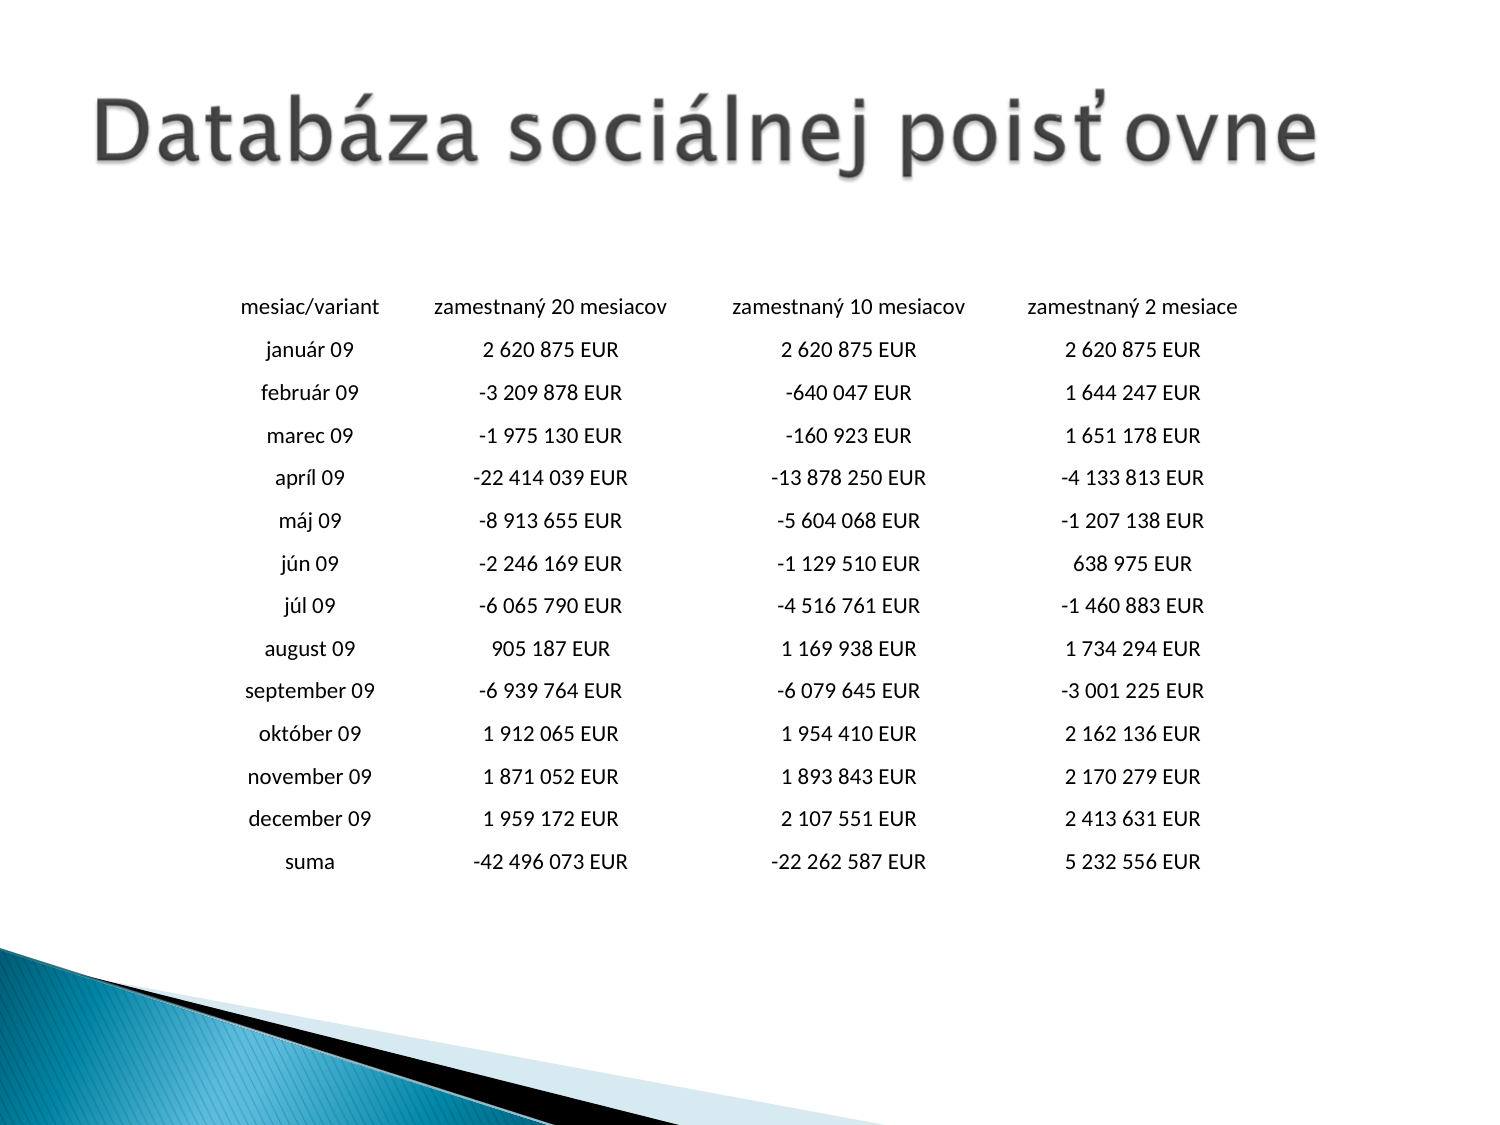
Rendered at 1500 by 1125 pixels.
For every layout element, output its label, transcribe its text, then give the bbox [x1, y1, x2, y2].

table_cell -13 878 250 EUR [700, 448, 998, 490]
table_cell 1 169 938 EUR [700, 618, 998, 661]
table_cell -160 923 EUR [700, 405, 998, 448]
table_cell 1 893 843 EUR [700, 746, 998, 789]
table_header zamestnaný 20 mesiacov [402, 279, 700, 320]
table_cell 2 620 875 EUR [700, 320, 998, 362]
table_cell 1 644 247 EUR [998, 362, 1268, 405]
table_cell január 09 [219, 320, 402, 362]
table_cell 1 734 294 EUR [998, 618, 1268, 661]
table_cell 2 413 631 EUR [998, 789, 1268, 831]
table_cell 1 954 410 EUR [700, 703, 998, 746]
table_cell -42 496 073 EUR [402, 831, 700, 874]
table_cell 2 620 875 EUR [402, 320, 700, 362]
table_cell 1 959 172 EUR [402, 789, 700, 831]
text_box [32, 43, 1427, 235]
table_cell 2 620 875 EUR [998, 320, 1268, 362]
table_cell -6 939 764 EUR [402, 661, 700, 703]
table_cell máj 09 [219, 490, 402, 533]
table_header zamestnaný 10 mesiacov [700, 279, 998, 320]
table_cell 5 232 556 EUR [998, 831, 1268, 874]
table_cell apríl 09 [219, 448, 402, 490]
table_cell september 09 [219, 661, 402, 703]
table_cell -8 913 655 EUR [402, 490, 700, 533]
table_cell december 09 [219, 789, 402, 831]
table_cell -2 246 169 EUR [402, 533, 700, 575]
table_cell -1 207 138 EUR [998, 490, 1268, 533]
table_cell -3 209 878 EUR [402, 362, 700, 405]
table_cell 2 107 551 EUR [700, 789, 998, 831]
table_cell -6 079 645 EUR [700, 661, 998, 703]
table_cell 638 975 EUR [998, 533, 1268, 575]
table_cell 1 651 178 EUR [998, 405, 1268, 448]
table_cell -4 516 761 EUR [700, 575, 998, 618]
table_cell -1 460 883 EUR [998, 575, 1268, 618]
table_cell -5 604 068 EUR [700, 490, 998, 533]
table_cell marec 09 [219, 405, 402, 448]
table_cell júl 09 [219, 575, 402, 618]
table_cell 2 170 279 EUR [998, 746, 1268, 789]
table_cell november 09 [219, 746, 402, 789]
table_cell -1 129 510 EUR [700, 533, 998, 575]
table_cell august 09 [219, 618, 402, 661]
table_cell 1 871 052 EUR [402, 746, 700, 789]
table_cell -3 001 225 EUR [998, 661, 1268, 703]
table_header mesiac/variant [219, 279, 402, 320]
table_cell jún 09 [219, 533, 402, 575]
table_cell -22 262 587 EUR [700, 831, 998, 874]
table_cell suma [219, 831, 402, 874]
table_cell 1 912 065 EUR [402, 703, 700, 746]
table_cell február 09 [219, 362, 402, 405]
table_cell október 09 [219, 703, 402, 746]
table_cell -22 414 039 EUR [402, 448, 700, 490]
table_cell 2 162 136 EUR [998, 703, 1268, 746]
table_cell -1 975 130 EUR [402, 405, 700, 448]
table_cell -640 047 EUR [700, 362, 998, 405]
table_cell -6 065 790 EUR [402, 575, 700, 618]
table_header zamestnaný 2 mesiace [998, 279, 1268, 320]
table_cell -4 133 813 EUR [998, 448, 1268, 490]
table_cell 905 187 EUR [402, 618, 700, 661]
picture [0, 946, 559, 1125]
